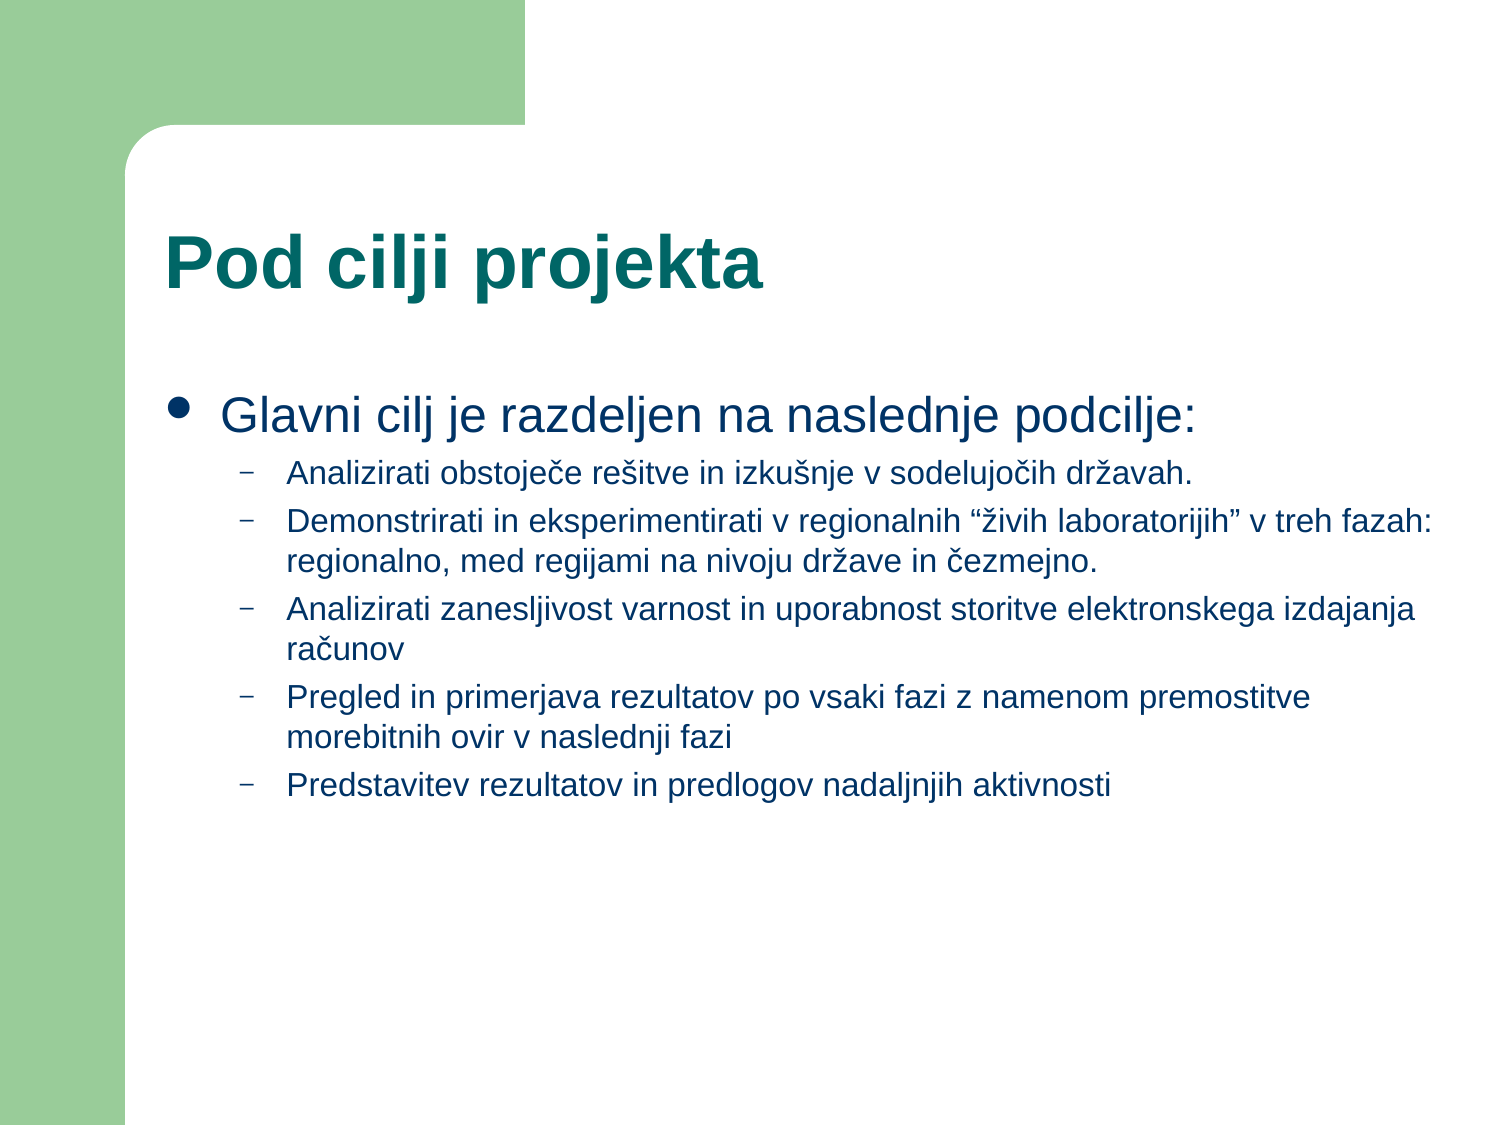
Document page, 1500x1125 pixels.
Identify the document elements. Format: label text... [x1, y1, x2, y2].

list Glavni cilj je razdeljen na naslednje podcilje: Analizirati obstoječe rešitve in izkušnje v sodelujočih državah. Demonstrirati in eksperimentirati v regionalnih “živih laboratorijih” v treh fazah: regionalno, med regijami na nivoju države in čezmejno. Analizirati zanesljivost varnost in uporabnost storitve elektronskega izdajanja računov Pregled in primerjava rezultatov po vsaki fazi z namenom premostitve morebitnih ovir v naslednji fazi Predstavitev rezultatov in predlogov nadaljnjih aktivnosti [149, 375, 1463, 988]
title Pod cilji projekta [149, 124, 1463, 313]
